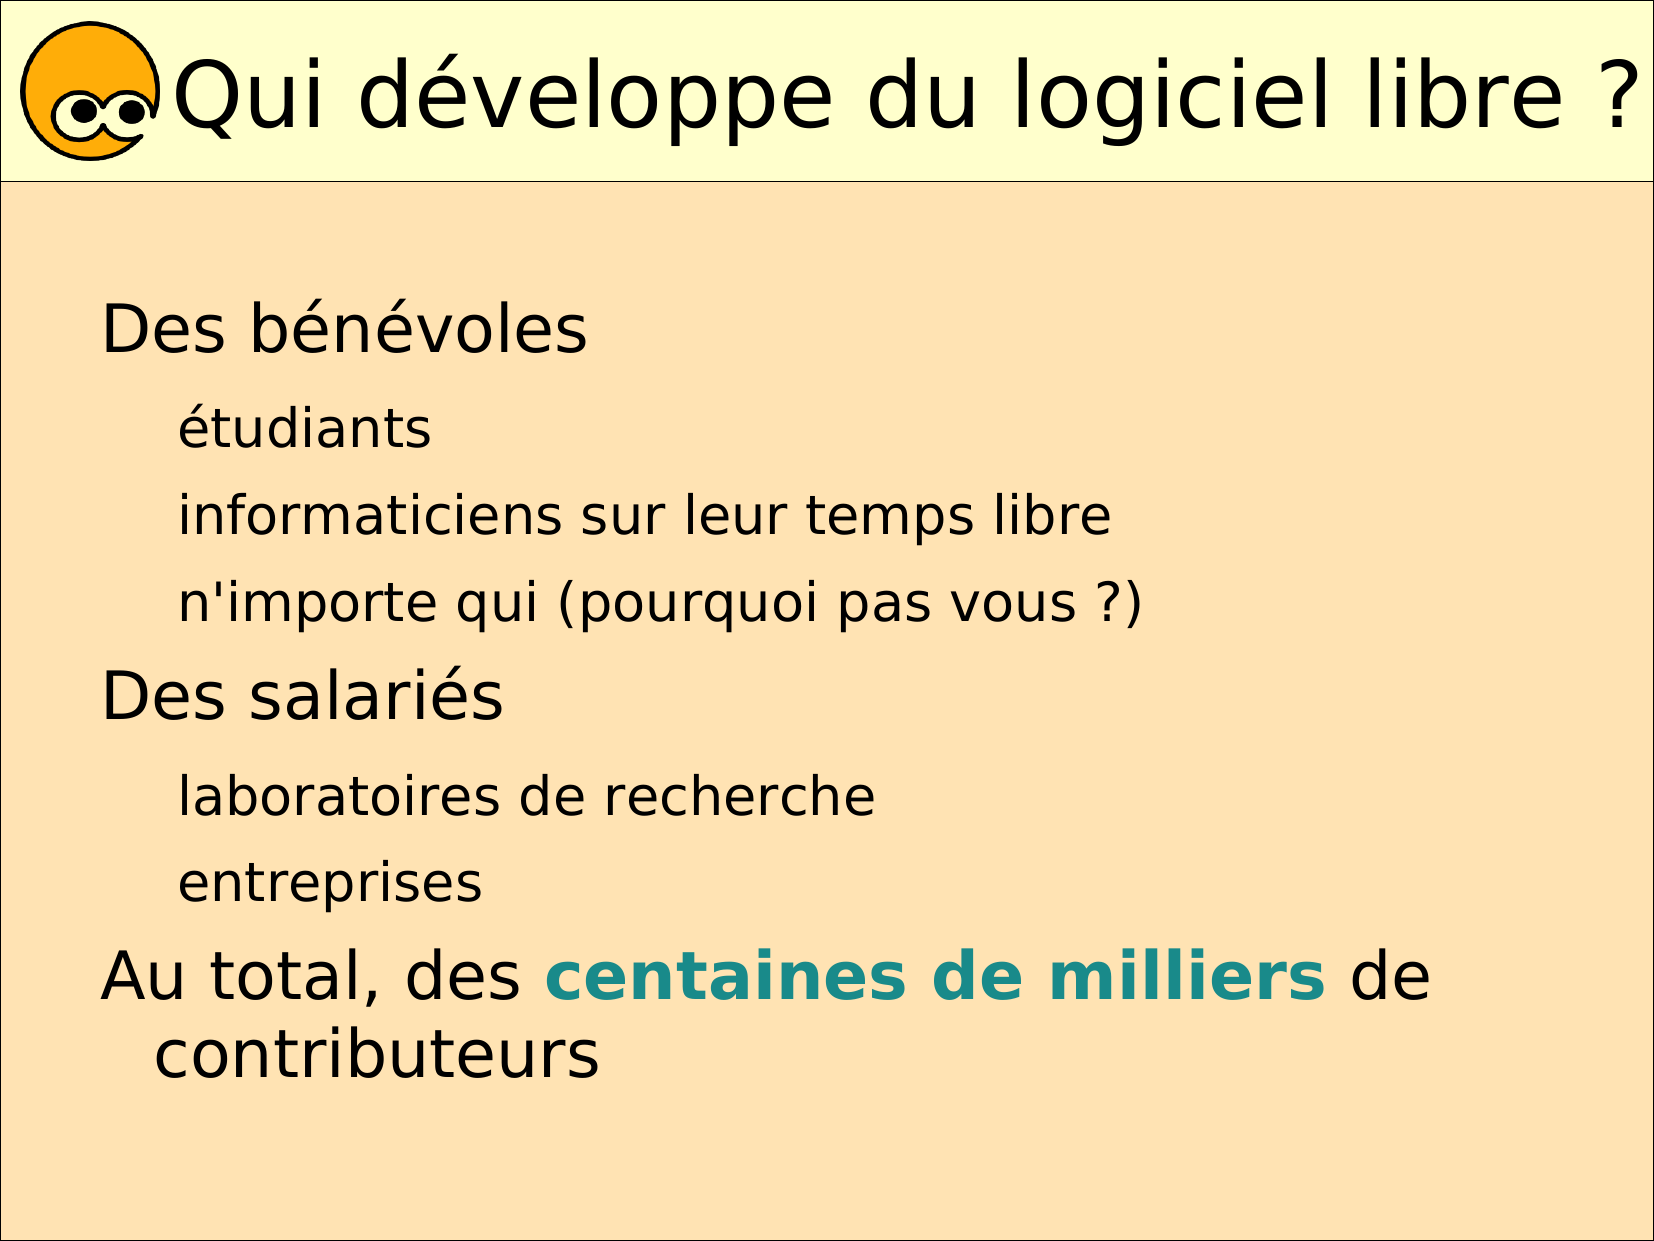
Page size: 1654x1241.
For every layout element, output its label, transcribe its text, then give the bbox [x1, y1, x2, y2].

list Des bénévoles étudiants informaticiens sur leur temps libre n'importe qui (pourquoi pas vous ?) Des salariés laboratoires de recherche entreprises Au total, des centaines de milliers de contributeurs [82, 290, 1571, 1109]
title Qui développe du logiciel libre ? [164, 35, 1654, 156]
picture [20, 21, 160, 161]
